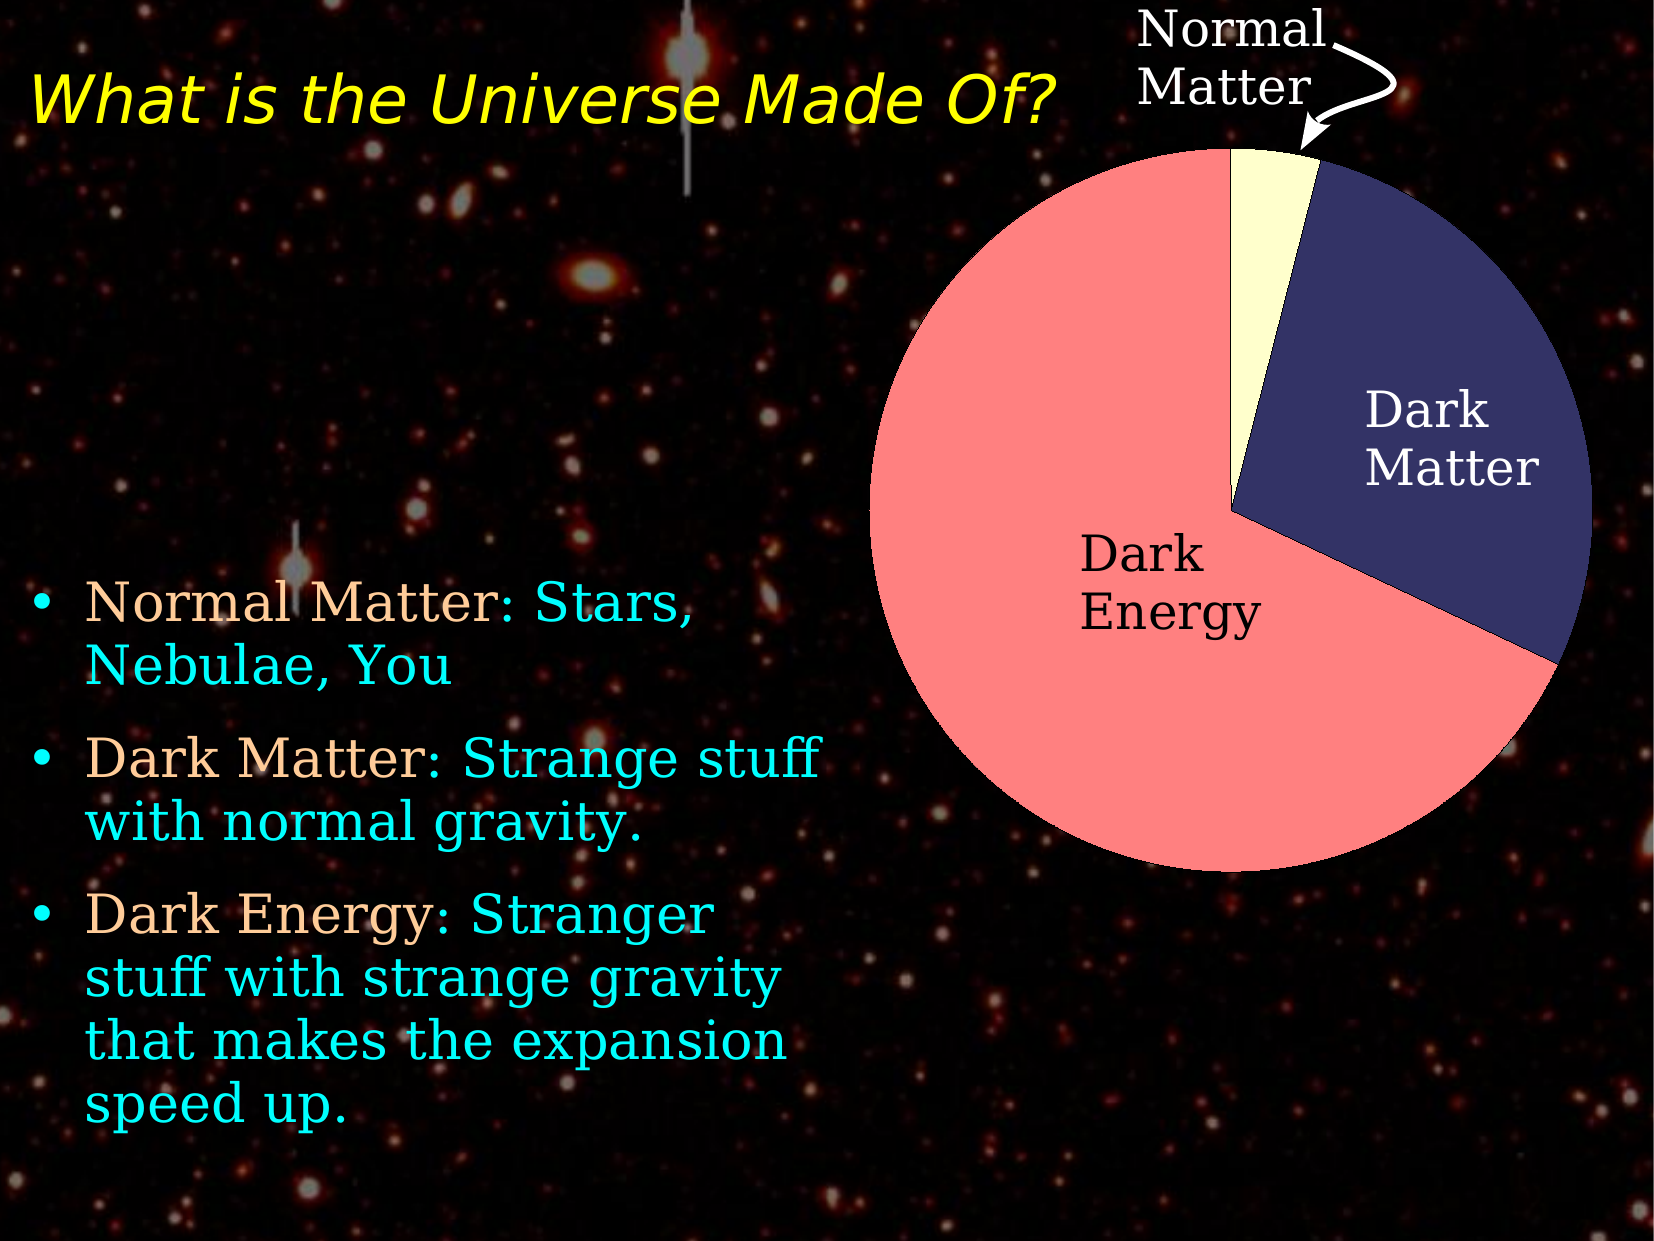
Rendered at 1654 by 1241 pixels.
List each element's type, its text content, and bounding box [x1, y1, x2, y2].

picture [0, 0, 1654, 1241]
chart [808, 119, 1654, 888]
text_box Dark Matter [1364, 380, 1540, 498]
text_box • Normal Matter: Stars, Nebulae, You • Dark Matter: Strange stuff with normal gravity. • Dark Energy: Stranger stuff with strange gravity that makes the expansion speed up. [24, 570, 830, 1136]
text_box Dark Energy [1079, 524, 1262, 642]
text_box What is the Universe Made Of? [28, 61, 1151, 167]
text_box Normal Matter [1136, 0, 1328, 117]
picture [1327, 0, 1654, 119]
